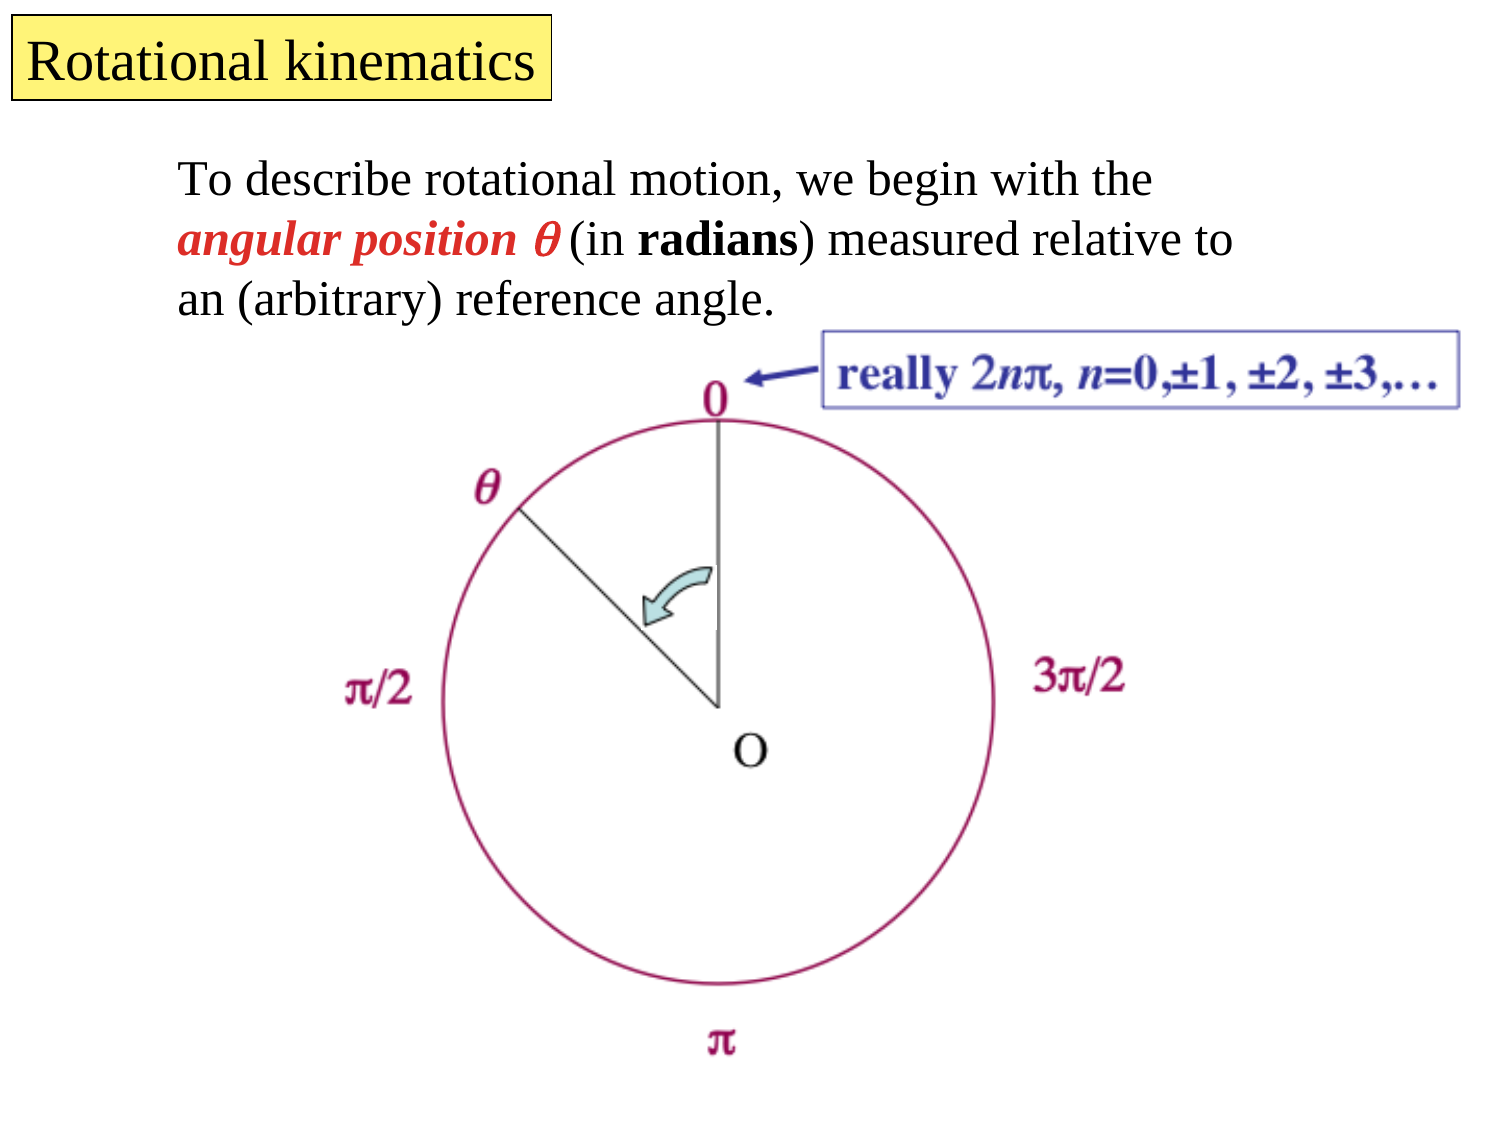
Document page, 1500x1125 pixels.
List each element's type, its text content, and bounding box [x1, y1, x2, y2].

picture [329, 329, 1463, 1074]
text_box Rotational kinematics [11, 14, 552, 101]
text_box To describe rotational motion, we begin with the angular position θ (in radians) measured relative to an (arbitrary) reference angle. [162, 137, 1300, 333]
